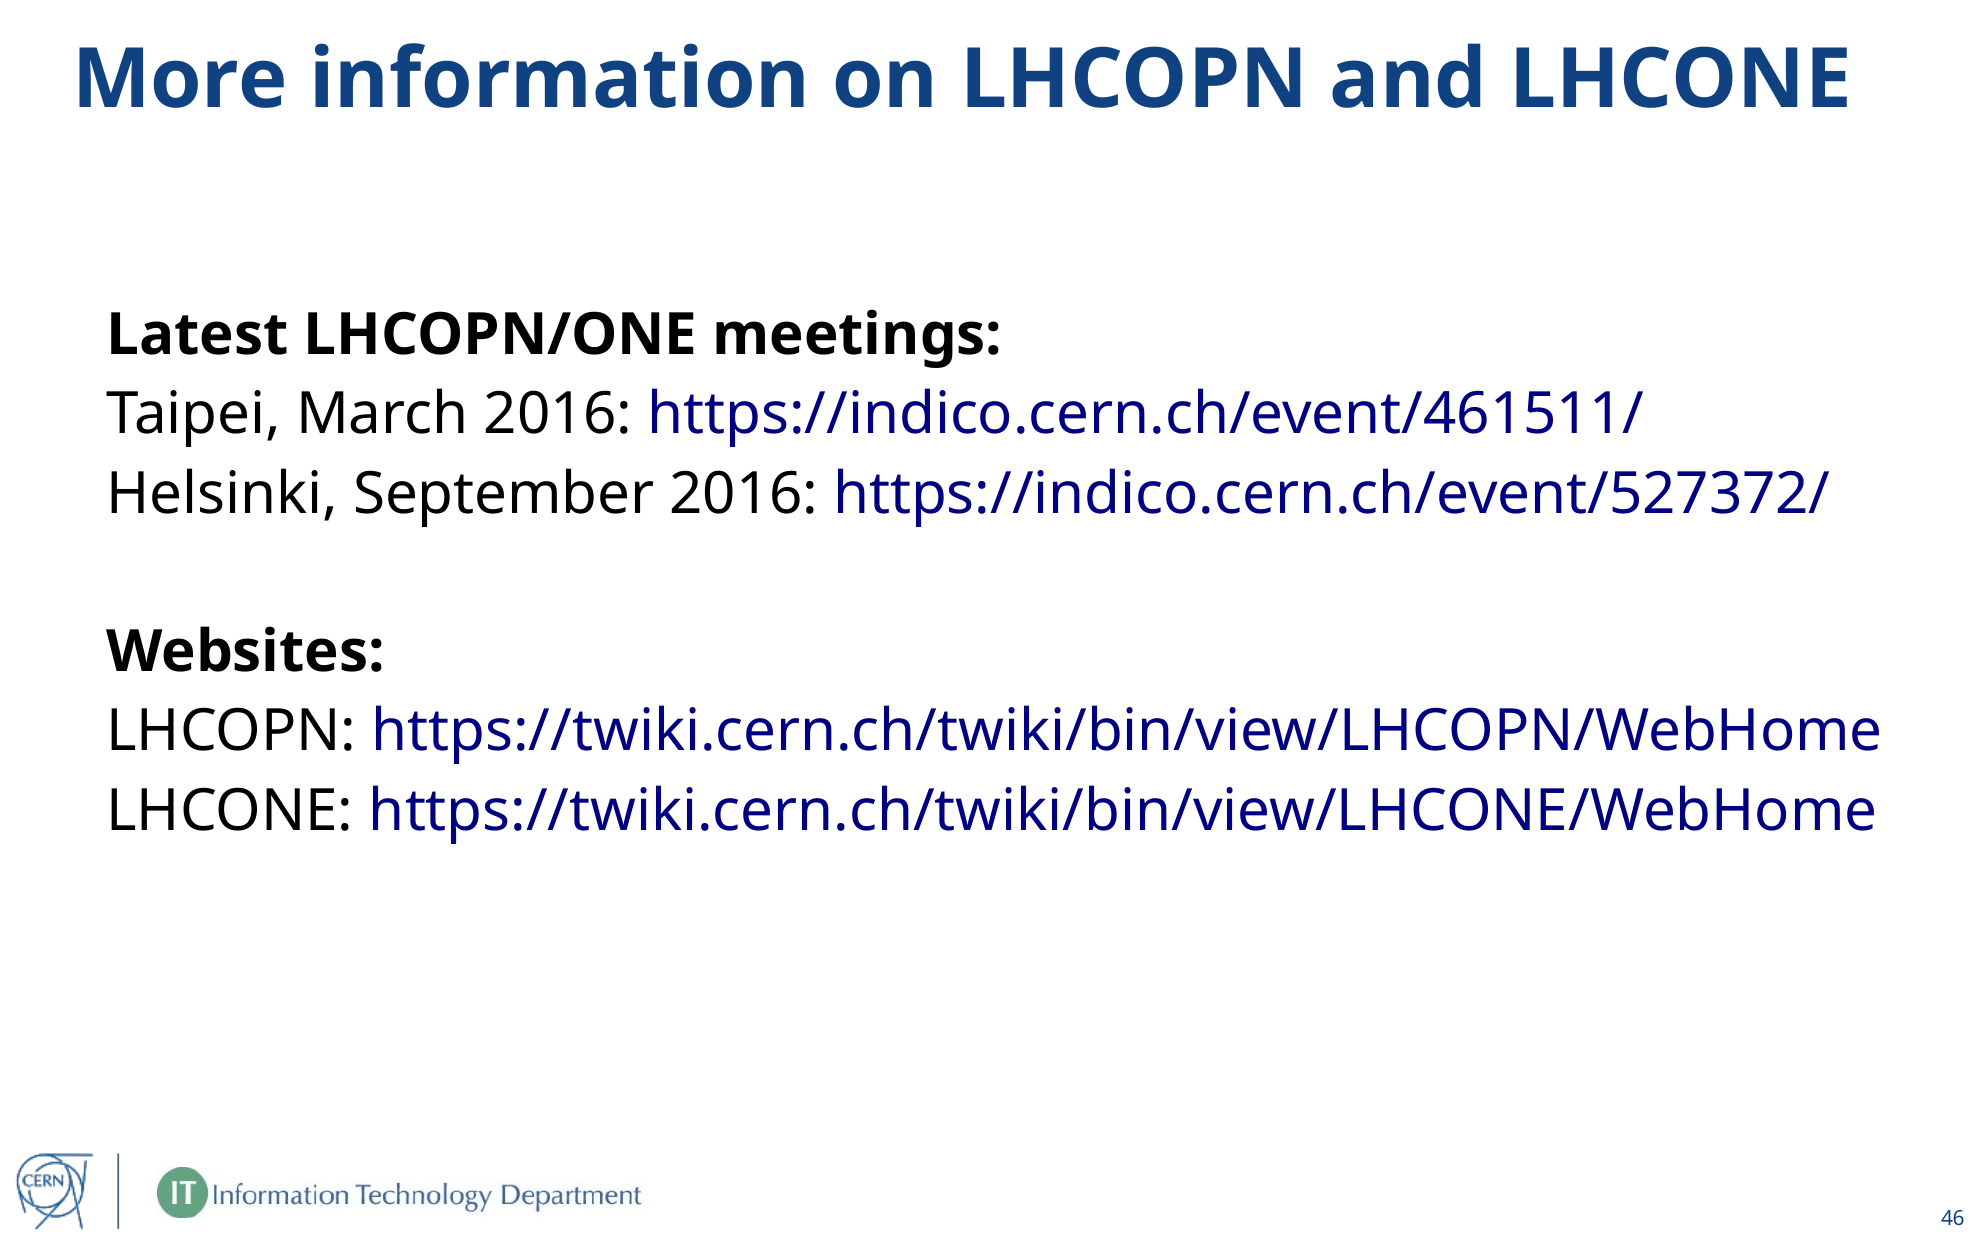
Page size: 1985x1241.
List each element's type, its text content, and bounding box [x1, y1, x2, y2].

picture [19, 1188, 64, 1207]
text_box Latest LHCOPN/ONE meetings: Taipei, March 2016: https://indico.cern.ch/event/461511/ Helsinki, September 2016: https://indico.cern.ch/event/527372/ Websites: LHCOPN: https://twiki.cern.ch/twiki/bin/view/LHCOPN/WebHome LHCONE: https://twiki.cern.ch/twiki/bin/view/LHCONE/WebHome [91, 285, 1970, 1111]
picture [38, 1207, 55, 1215]
title More information on LHCOPN and LHCONE [72, 0, 1876, 176]
picture [51, 1200, 64, 1215]
picture [16, 1188, 64, 1236]
picture [157, 1167, 948, 1218]
